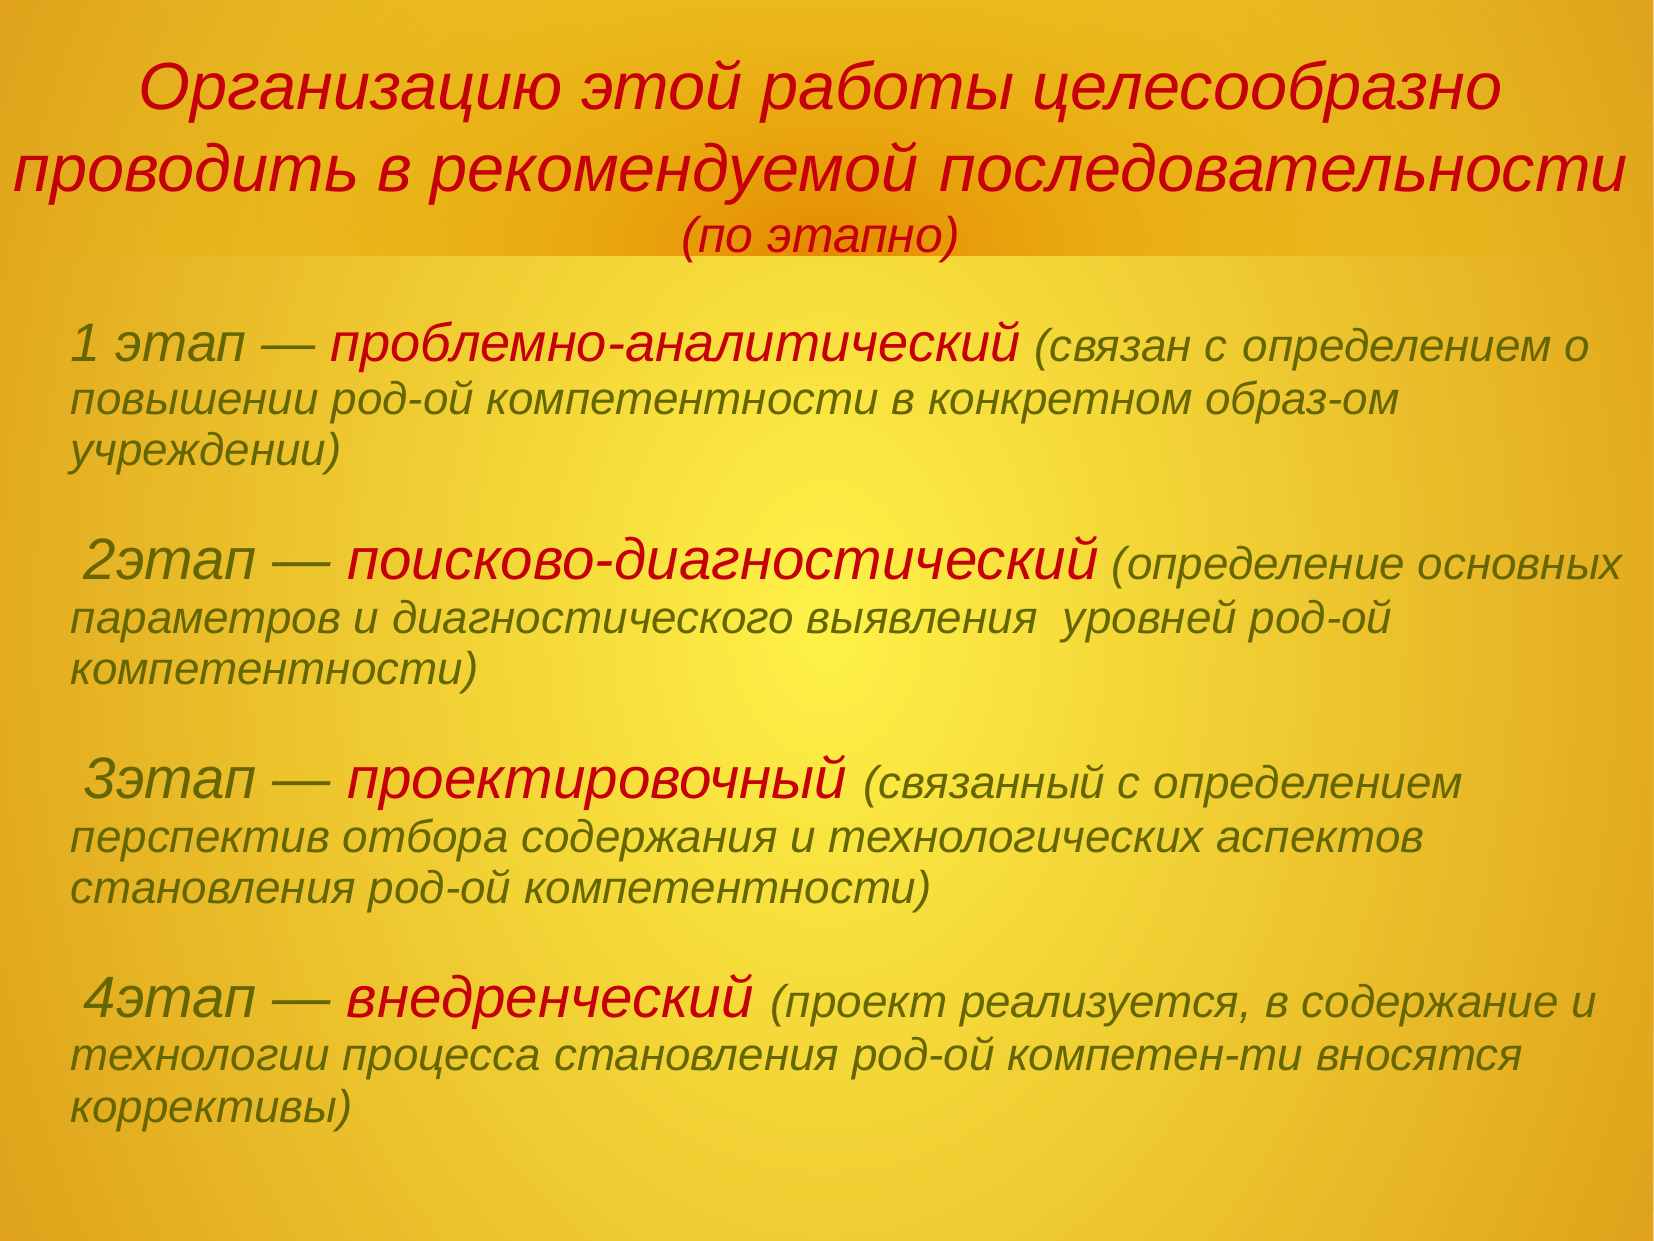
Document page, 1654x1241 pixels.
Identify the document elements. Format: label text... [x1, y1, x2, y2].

title Организацию этой работы целесообразно проводить в рекомендуемой последовательности (по этапно) [0, 0, 1642, 312]
list 1 этап — проблемно-аналитический (связан с определением о повышении род-ой компетентности в конкретном образ-ом учреждении) 2этап — поисково-диагностический (определение основных параметров и диагностического выявления уровней род-ой компетентности) 3этап — проектировочный (связанный с определением перспектив отбора содержания и технологических аспектов становления род-ой компетентности) 4этап — внедренческий (проект реализуется, в содержание и технологии процесса становления род-ой компетен-ти вносятся коррективы) [0, 312, 1654, 1241]
